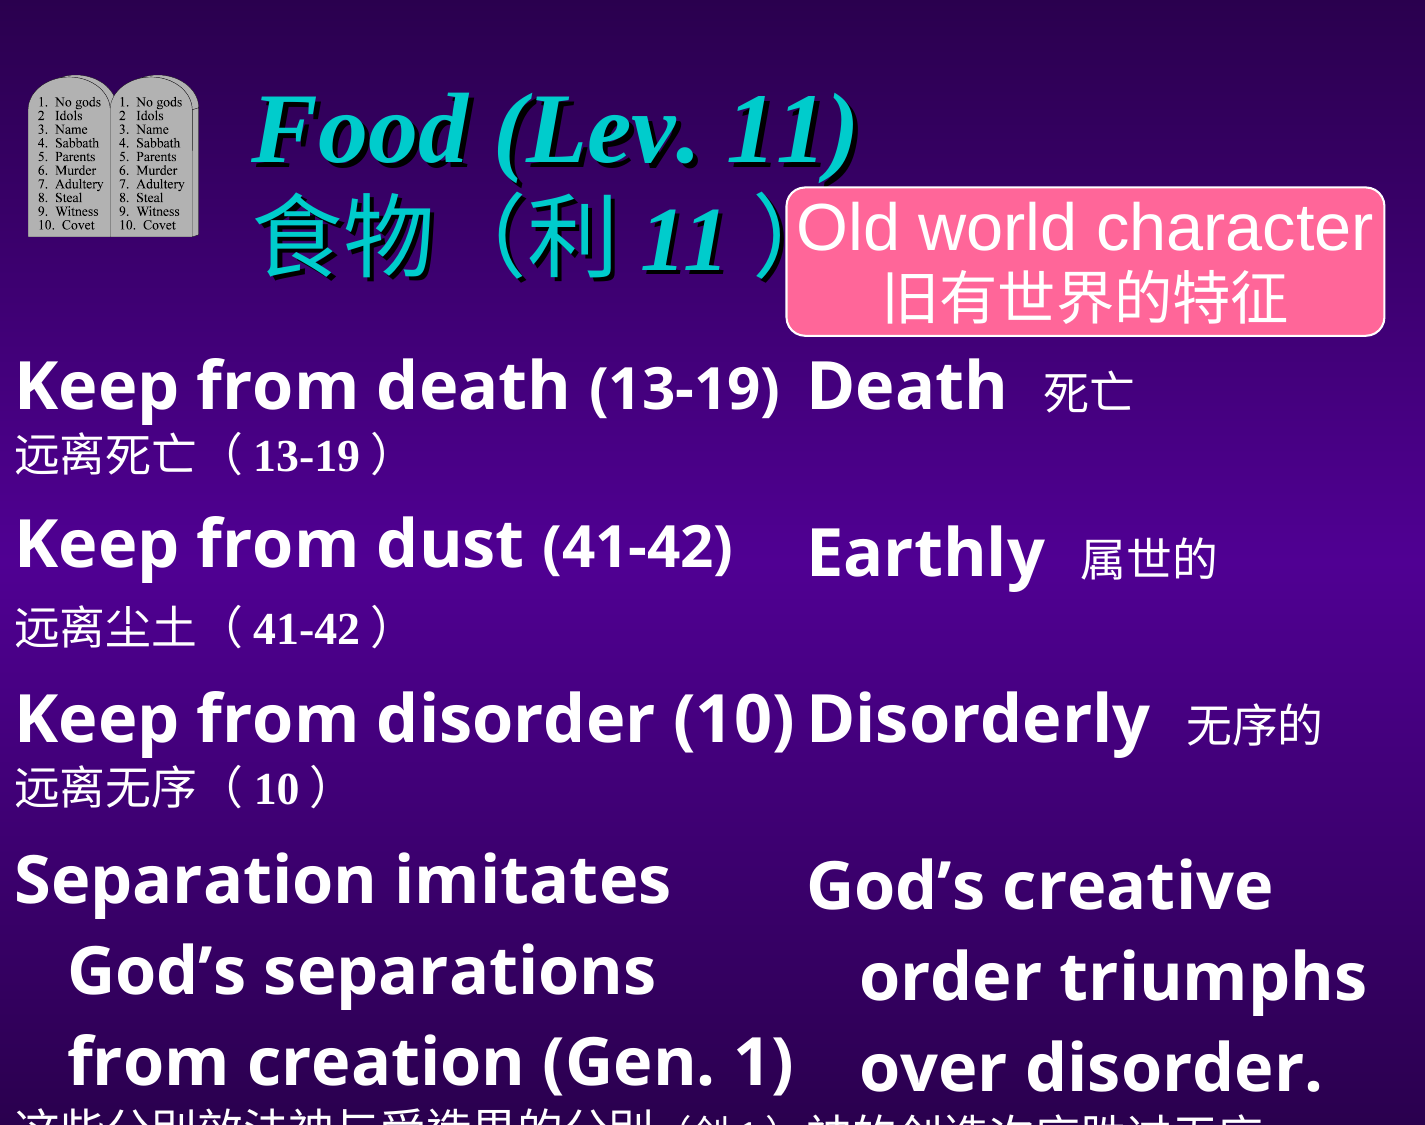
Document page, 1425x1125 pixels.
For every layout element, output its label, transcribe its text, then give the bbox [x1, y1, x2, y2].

list Keep from death (13-19) 远离死亡（13-19） Keep from dust (41-42) 远离尘土（41-42） Keep from disorder (10) 远离无序（10） Separation imitates God’s separations from creation (Gen. 1) 这些分别效法神与受造界的分别（创1） [0, 330, 826, 1125]
text_box Old world character 旧有世界的特征 [786, 187, 1385, 336]
list Death 死亡 Earthly 属世的 Disorderly 无序的 God’s creative order triumphs over disorder. 神的创造次序胜过无序。 [826, 330, 1417, 1108]
title Food (Lev. 11) 食物（利11） [237, 66, 1126, 299]
